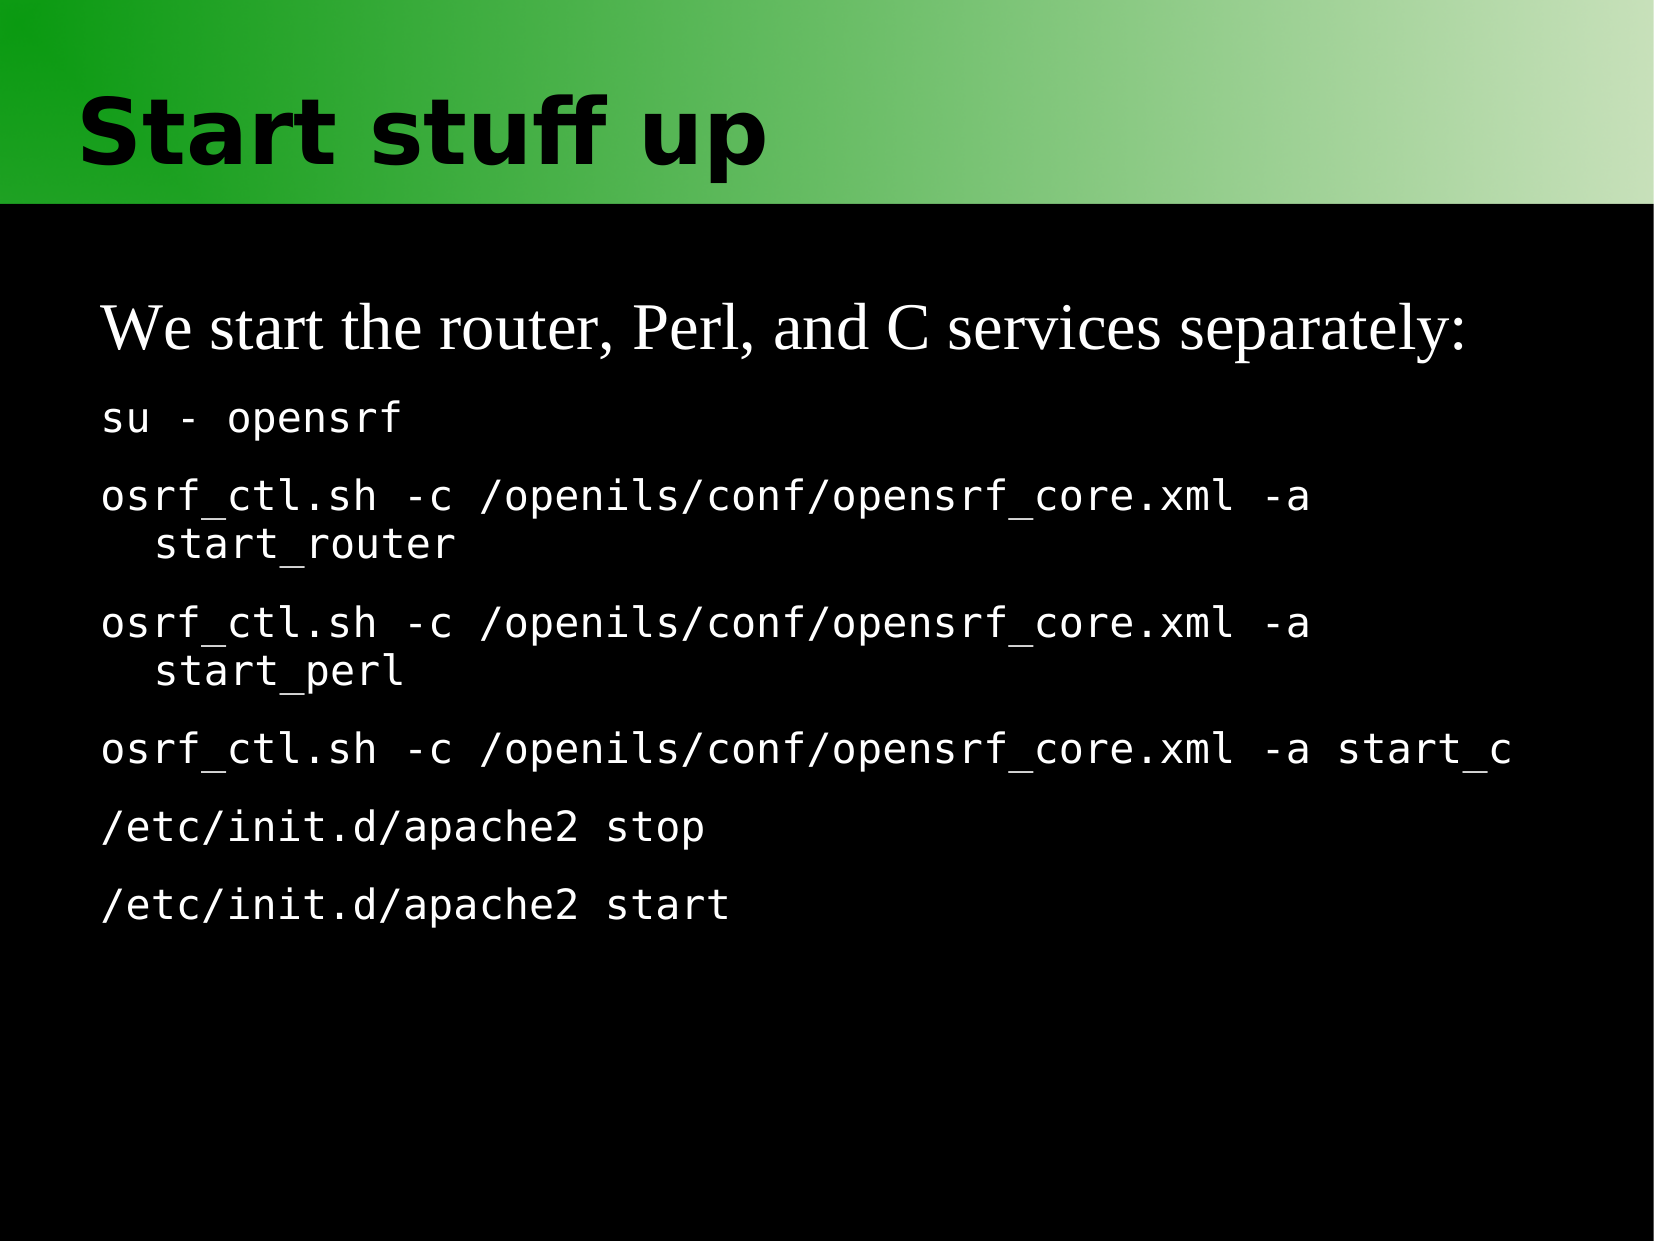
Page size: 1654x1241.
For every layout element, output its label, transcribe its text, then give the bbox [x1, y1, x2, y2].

picture [0, 0, 1654, 1241]
list We start the router, Perl, and C services separately: su - opensrf osrf_ctl.sh -c /openils/conf/opensrf_core.xml -a start_router osrf_ctl.sh -c /openils/conf/opensrf_core.xml -a start_perl osrf_ctl.sh -c /openils/conf/opensrf_core.xml -a start_c /etc/init.d/apache2 stop /etc/init.d/apache2 start [82, 290, 1571, 1094]
title Start stuff up [76, 36, 1565, 229]
